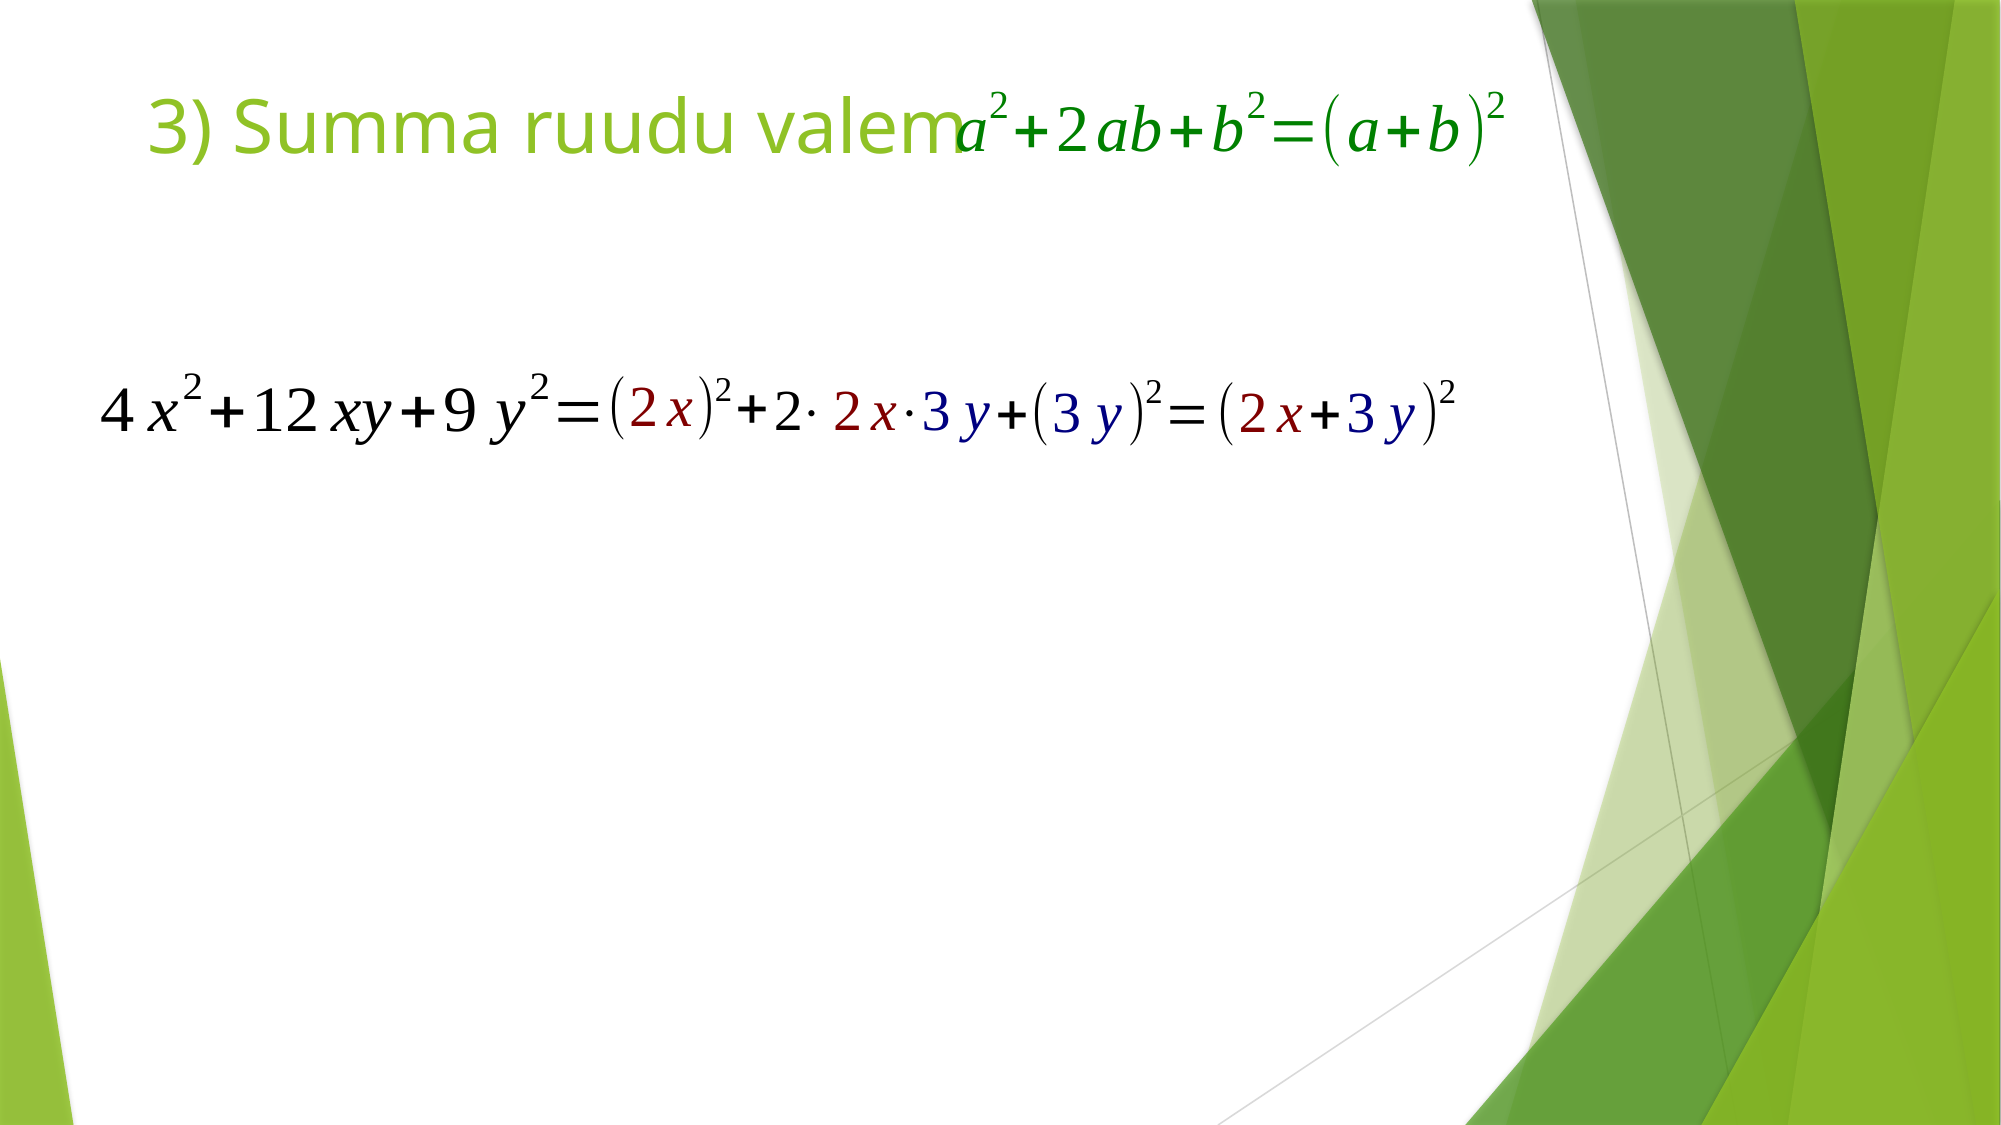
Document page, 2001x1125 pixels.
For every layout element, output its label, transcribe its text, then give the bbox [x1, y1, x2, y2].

title 3) Summa ruudu valem [132, 71, 1540, 286]
chart [947, 82, 1512, 171]
chart [91, 364, 1463, 449]
